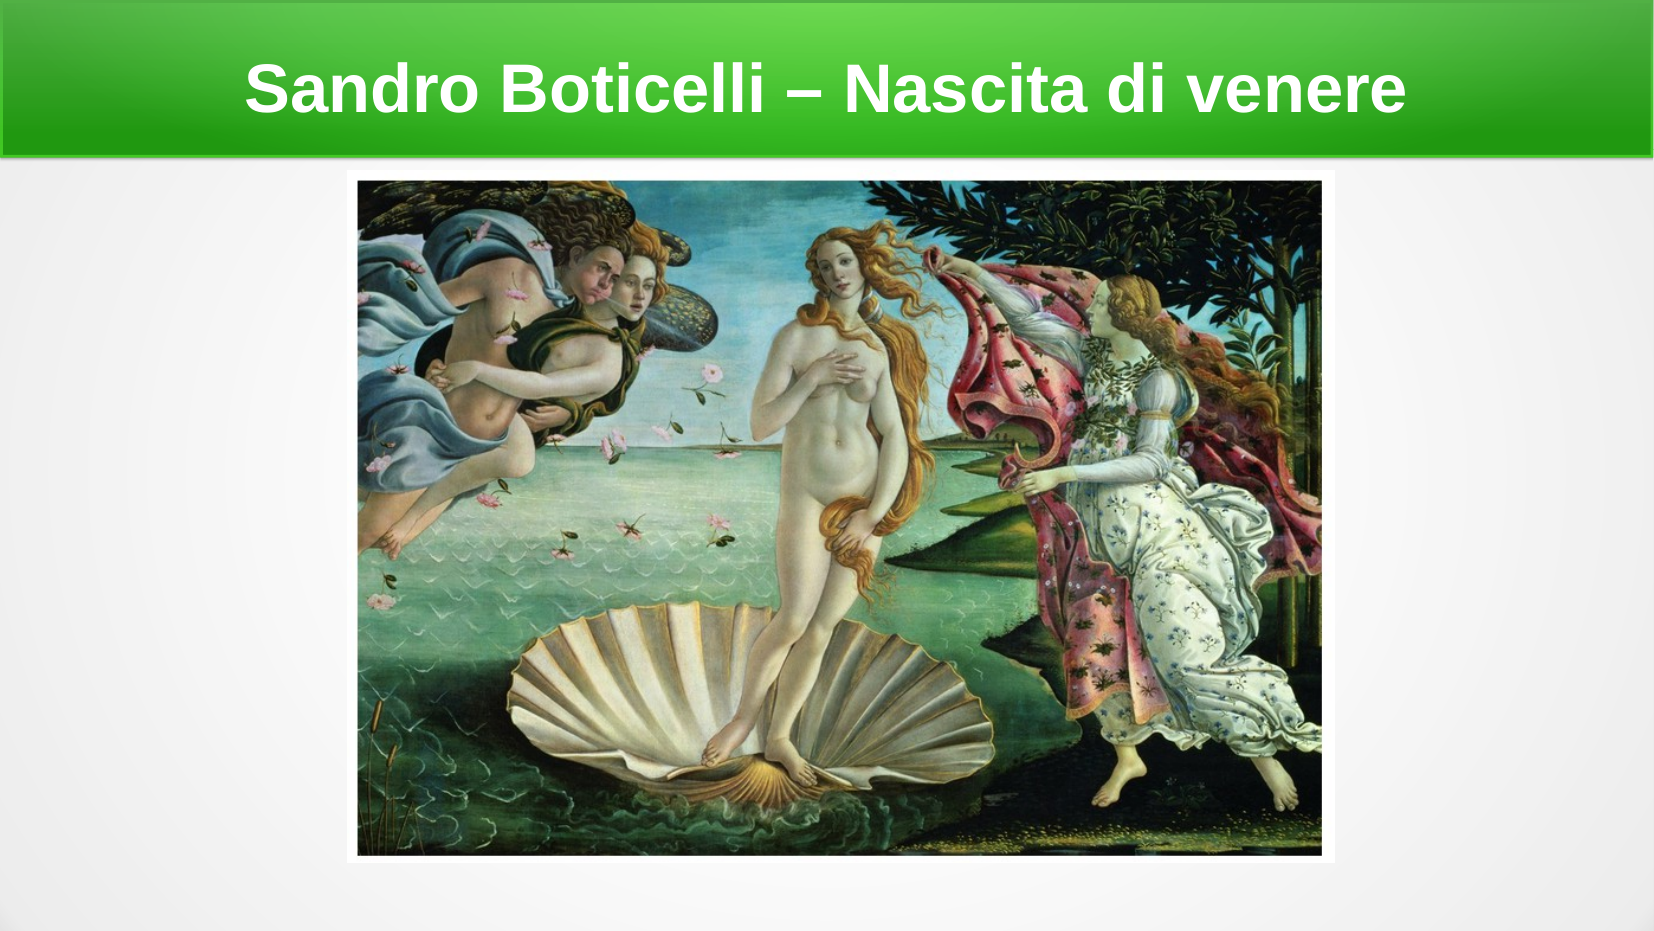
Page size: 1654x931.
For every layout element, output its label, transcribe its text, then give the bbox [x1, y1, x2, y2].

title Sandro Boticelli – Nascita di venere [82, 35, 1571, 142]
picture [347, 170, 1335, 863]
